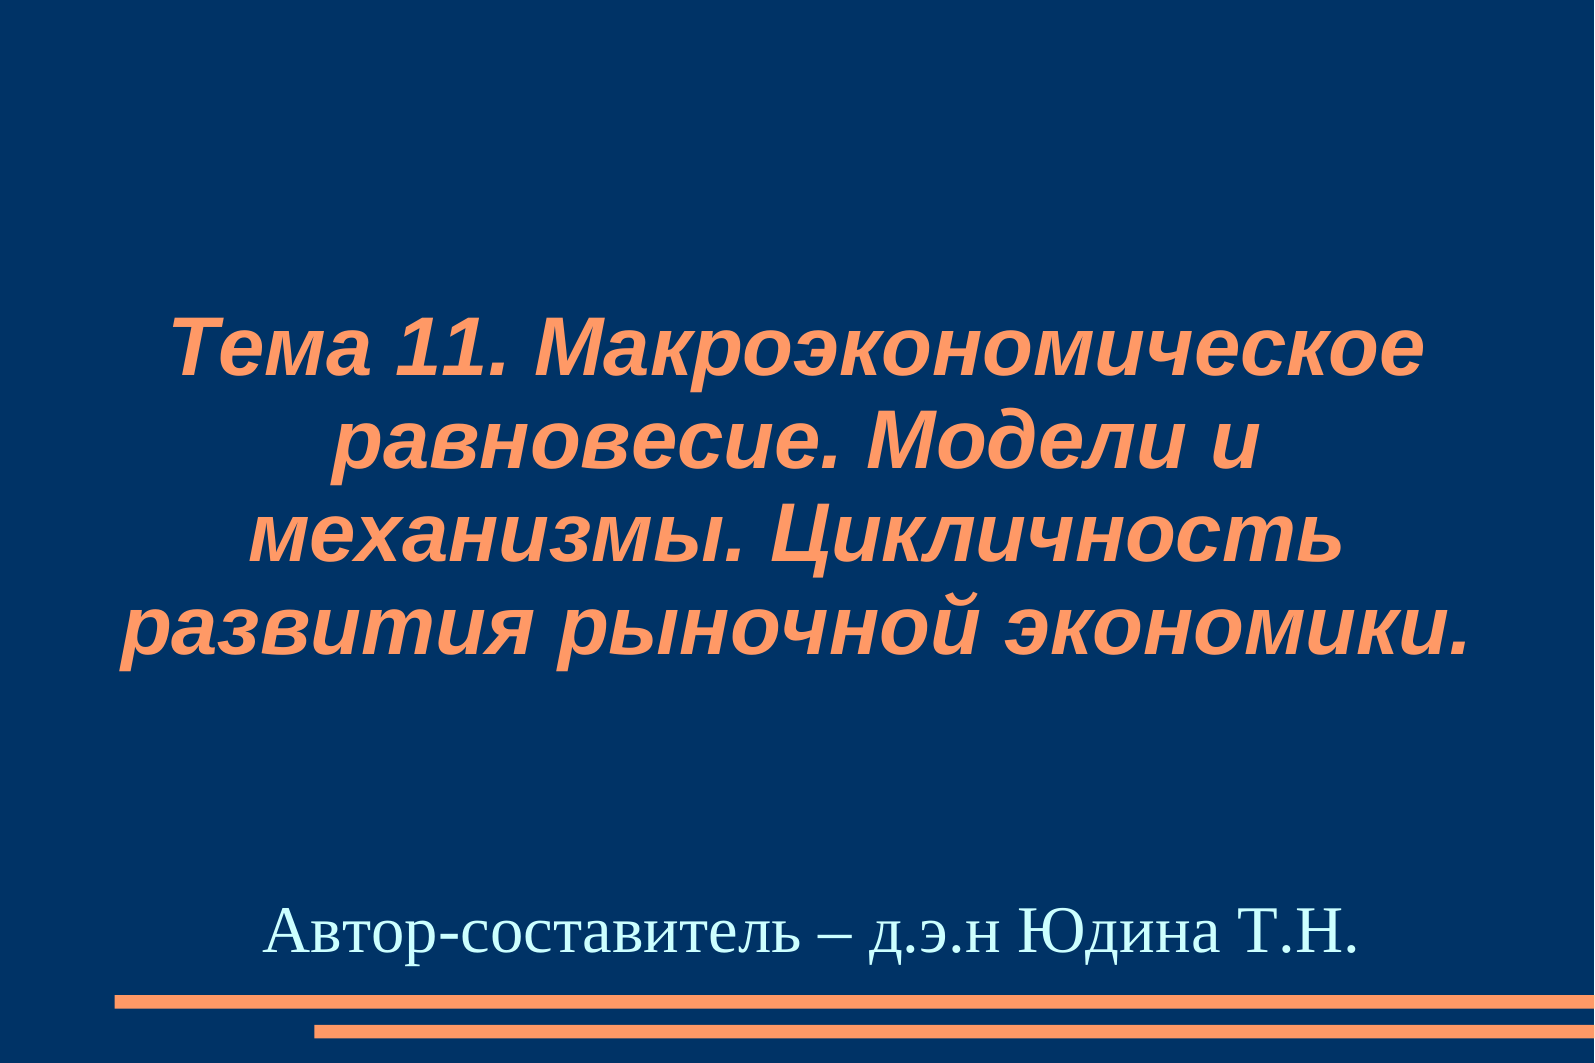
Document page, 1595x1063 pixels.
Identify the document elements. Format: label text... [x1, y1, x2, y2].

subtitle Автор-составитель – д.э.н Юдина Т.Н. [118, 465, 1506, 1063]
title Тема 11. Макроэкономическое равновесие. Модели и механизмы. Цикличность развития рыночной экономики. [116, 300, 1479, 673]
